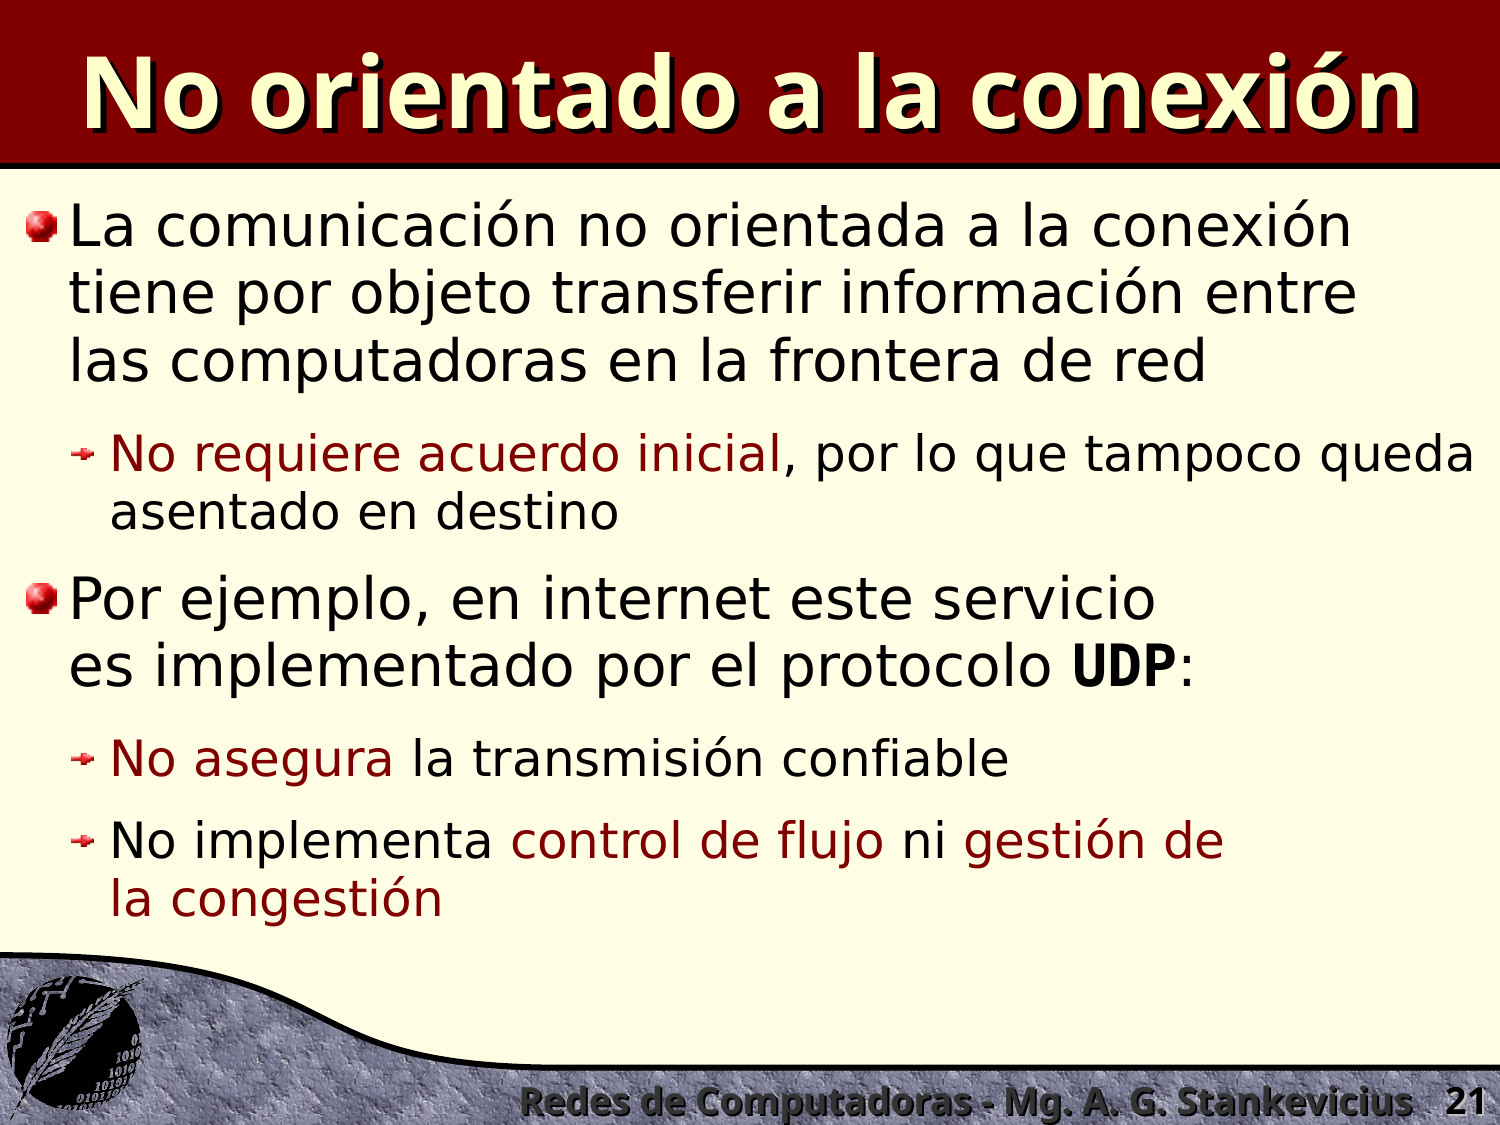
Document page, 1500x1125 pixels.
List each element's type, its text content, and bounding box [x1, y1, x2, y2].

title No orientado a la conexión [15, 5, 1485, 160]
list La comunicación no orientada a la conexión tiene por objeto transferir información entre las computadoras en la frontera de red No requiere acuerdo inicial, por lo que tampoco queda asentado en destino Por ejemplo, en internet este servicio es implementado por el protocolo UDP: No asegura la transmisión confiable No implementa control de flujo ni gestión de la congestión [11, 192, 1486, 929]
picture [1047, 1100, 1054, 1110]
picture [0, 959, 1500, 1125]
picture [790, 1100, 795, 1110]
